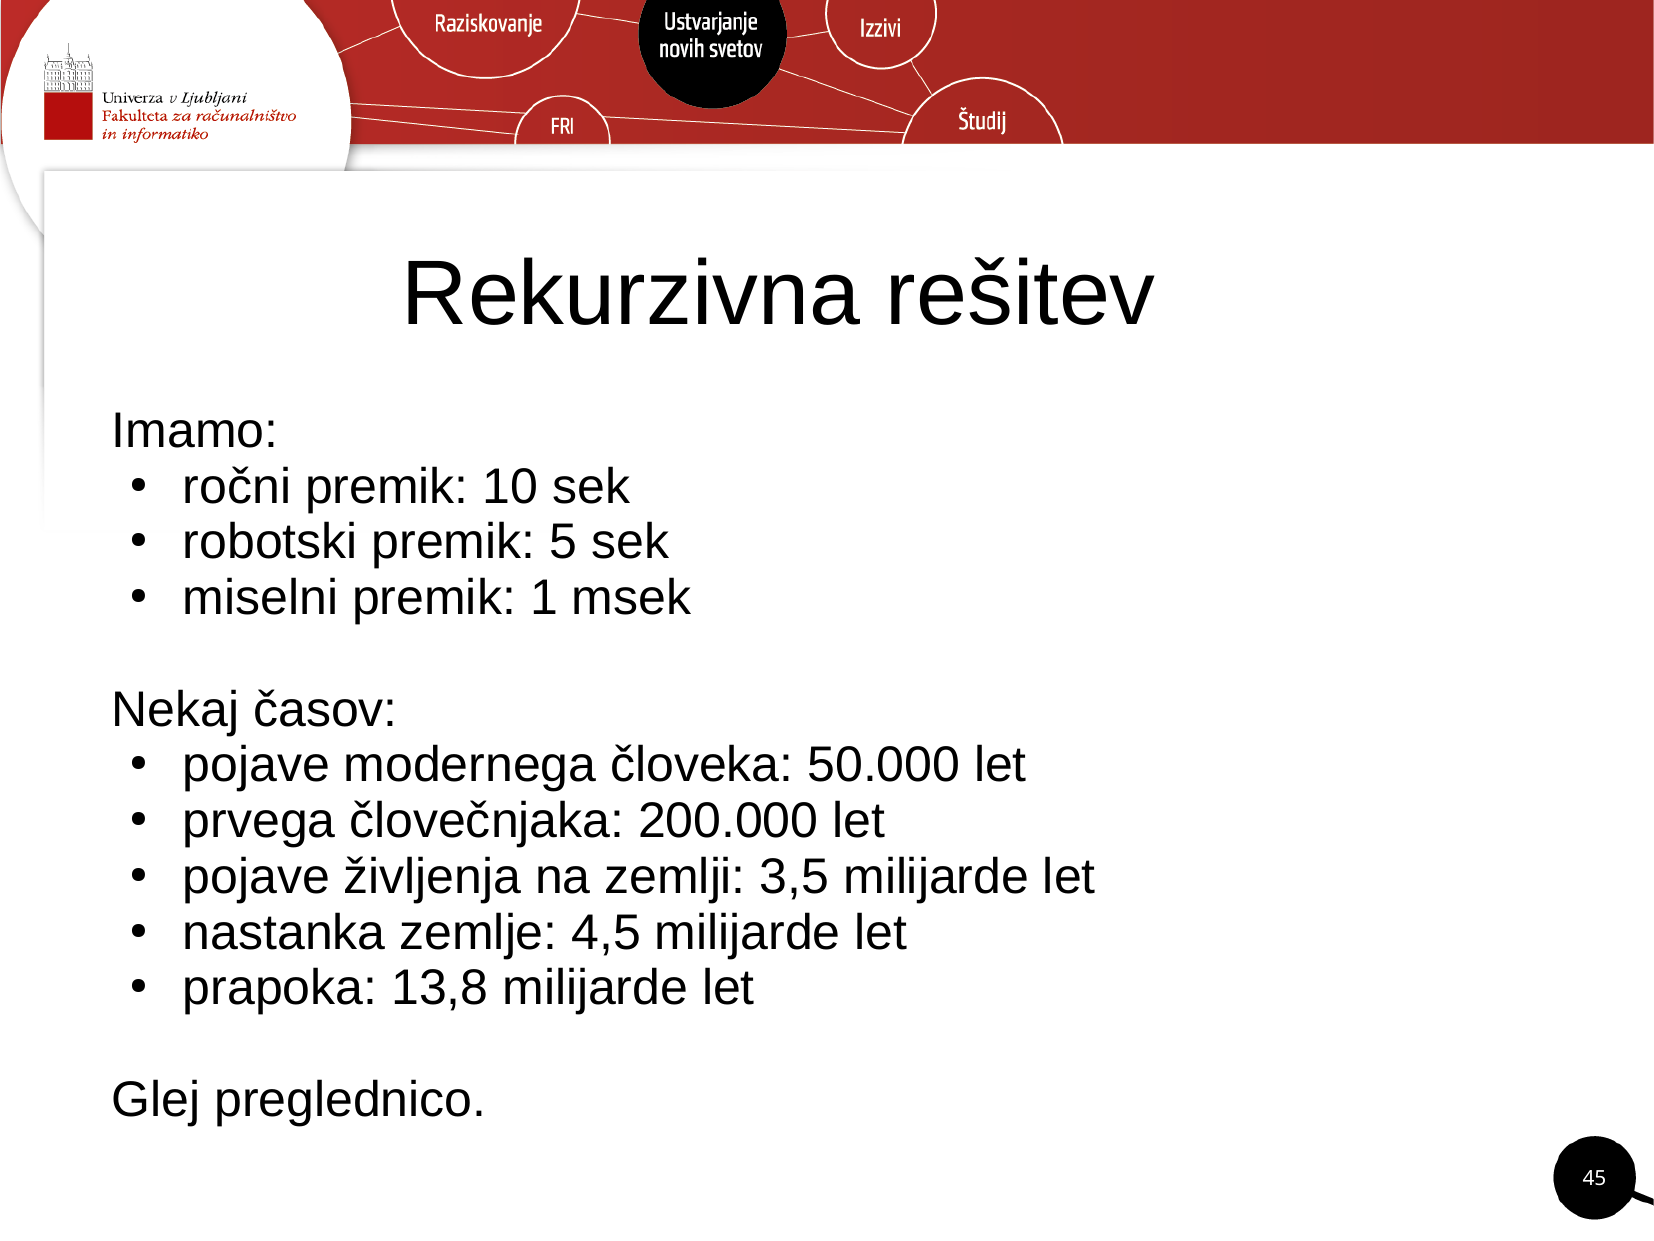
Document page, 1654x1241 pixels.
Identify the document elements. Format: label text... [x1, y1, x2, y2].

list Imamo: ročni premik: 10 sek robotski premik: 5 sek miselni premik: 1 msek Nekaj časov: pojave modernega človeka: 50.000 let prvega človečnjaka: 200.000 let pojave življenja na zemlji: 3,5 milijarde let nastanka zemlje: 4,5 milijarde let prapoka: 13,8 milijarde let Glej preglednico. [111, 402, 1518, 999]
title Rekurzivna rešitev [35, 188, 1524, 397]
text_box <številka> [1553, 1145, 1636, 1212]
picture [0, 0, 1654, 1241]
